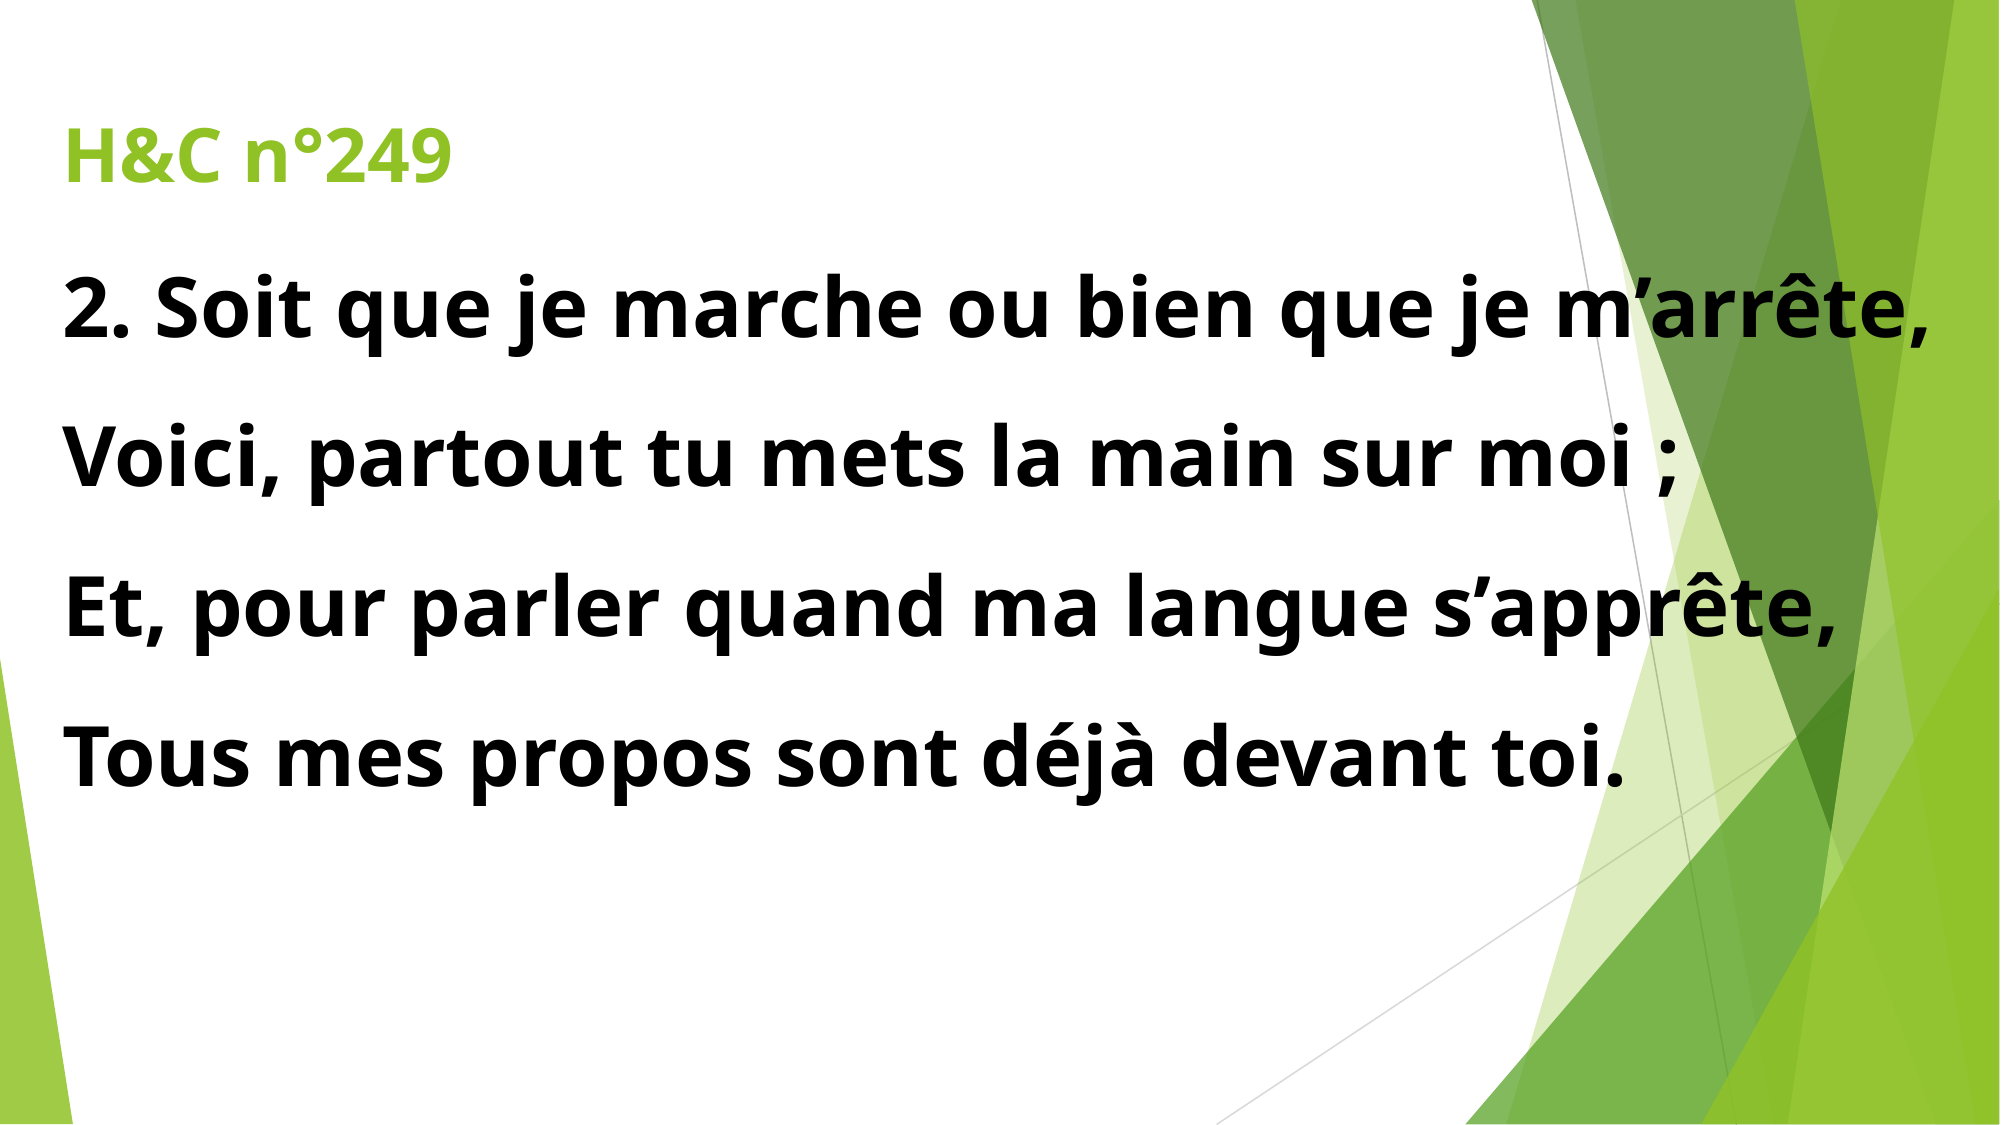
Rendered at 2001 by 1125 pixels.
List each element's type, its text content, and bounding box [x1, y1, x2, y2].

text_box H&C n°249 [47, 99, 1522, 196]
text_box 2. Soit que je marche ou bien que je m’arrête, Voici, partout tu mets la main sur moi ; Et, pour parler quand ma langue s’apprête, Tous mes propos sont déjà devant toi. [47, 196, 2001, 997]
